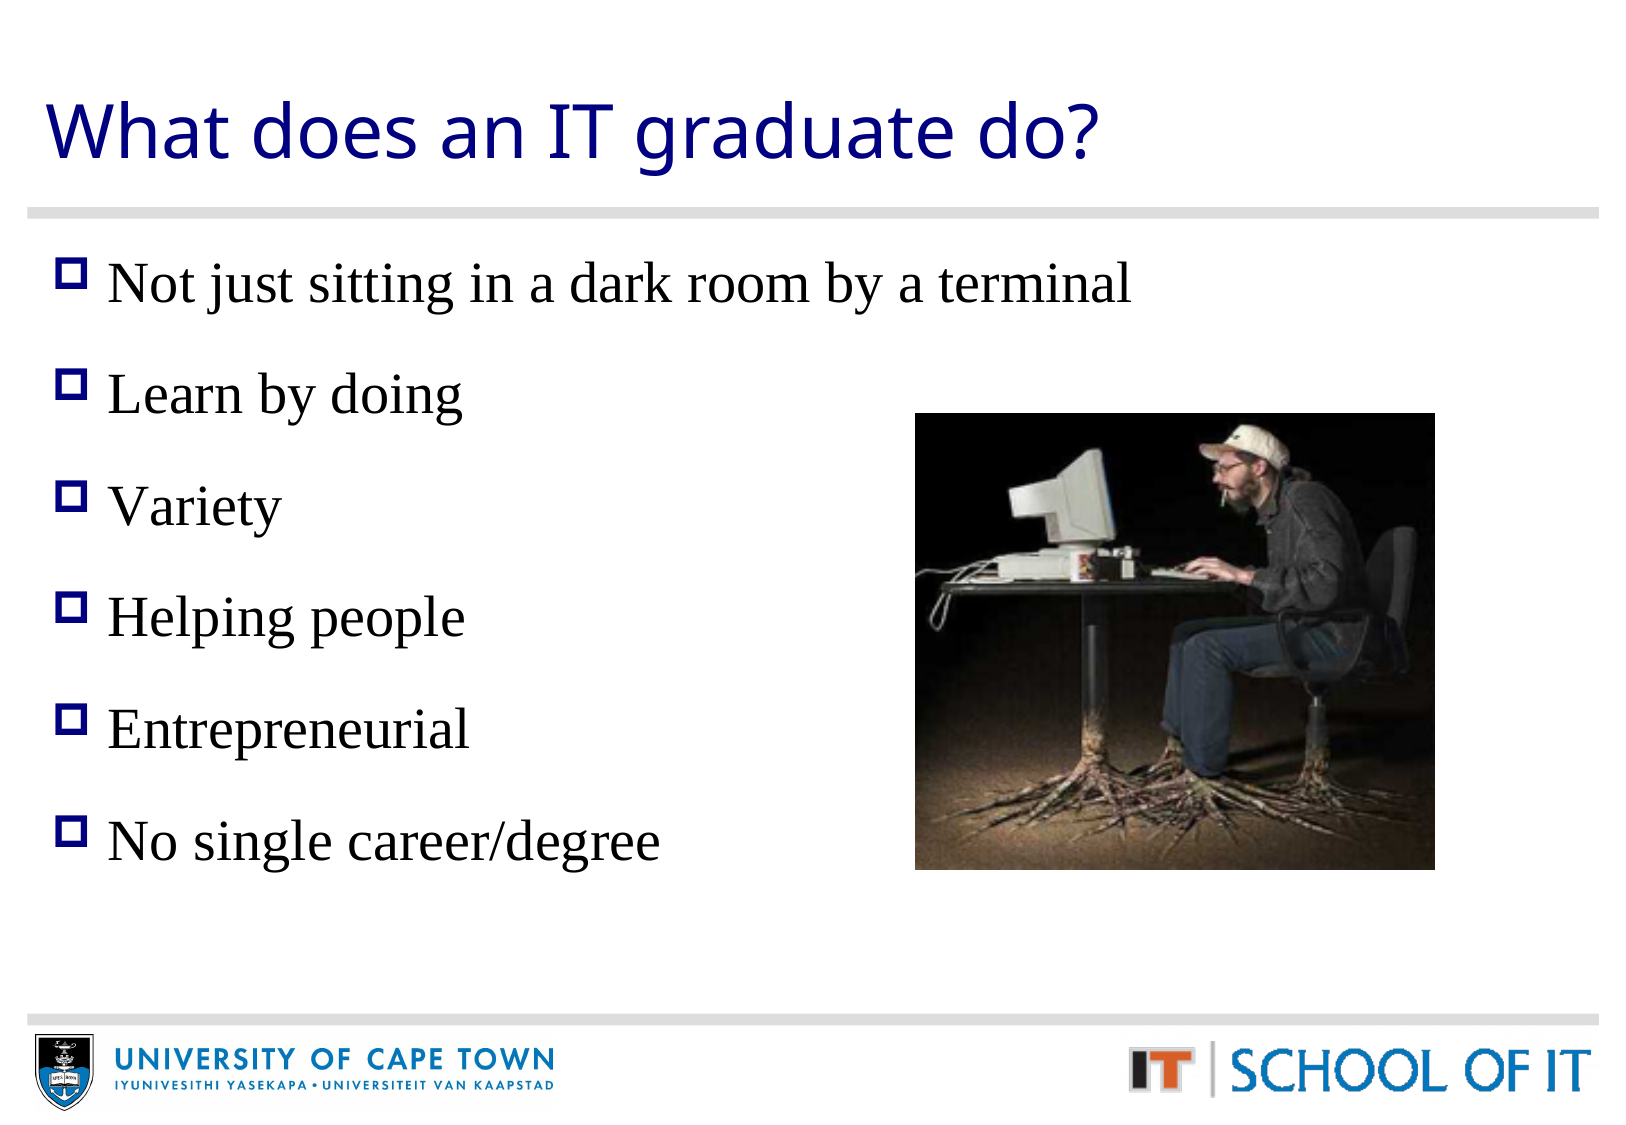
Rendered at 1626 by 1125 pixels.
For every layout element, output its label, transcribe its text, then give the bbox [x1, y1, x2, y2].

picture [35, 1034, 553, 1111]
title What does an IT graduate do? [45, 66, 1583, 194]
picture [1118, 1030, 1606, 1109]
picture [915, 413, 1435, 870]
list Not just sitting in a dark room by a terminal Learn by doing Variety Helping people Entrepreneurial No single career/degree [36, 236, 1579, 998]
